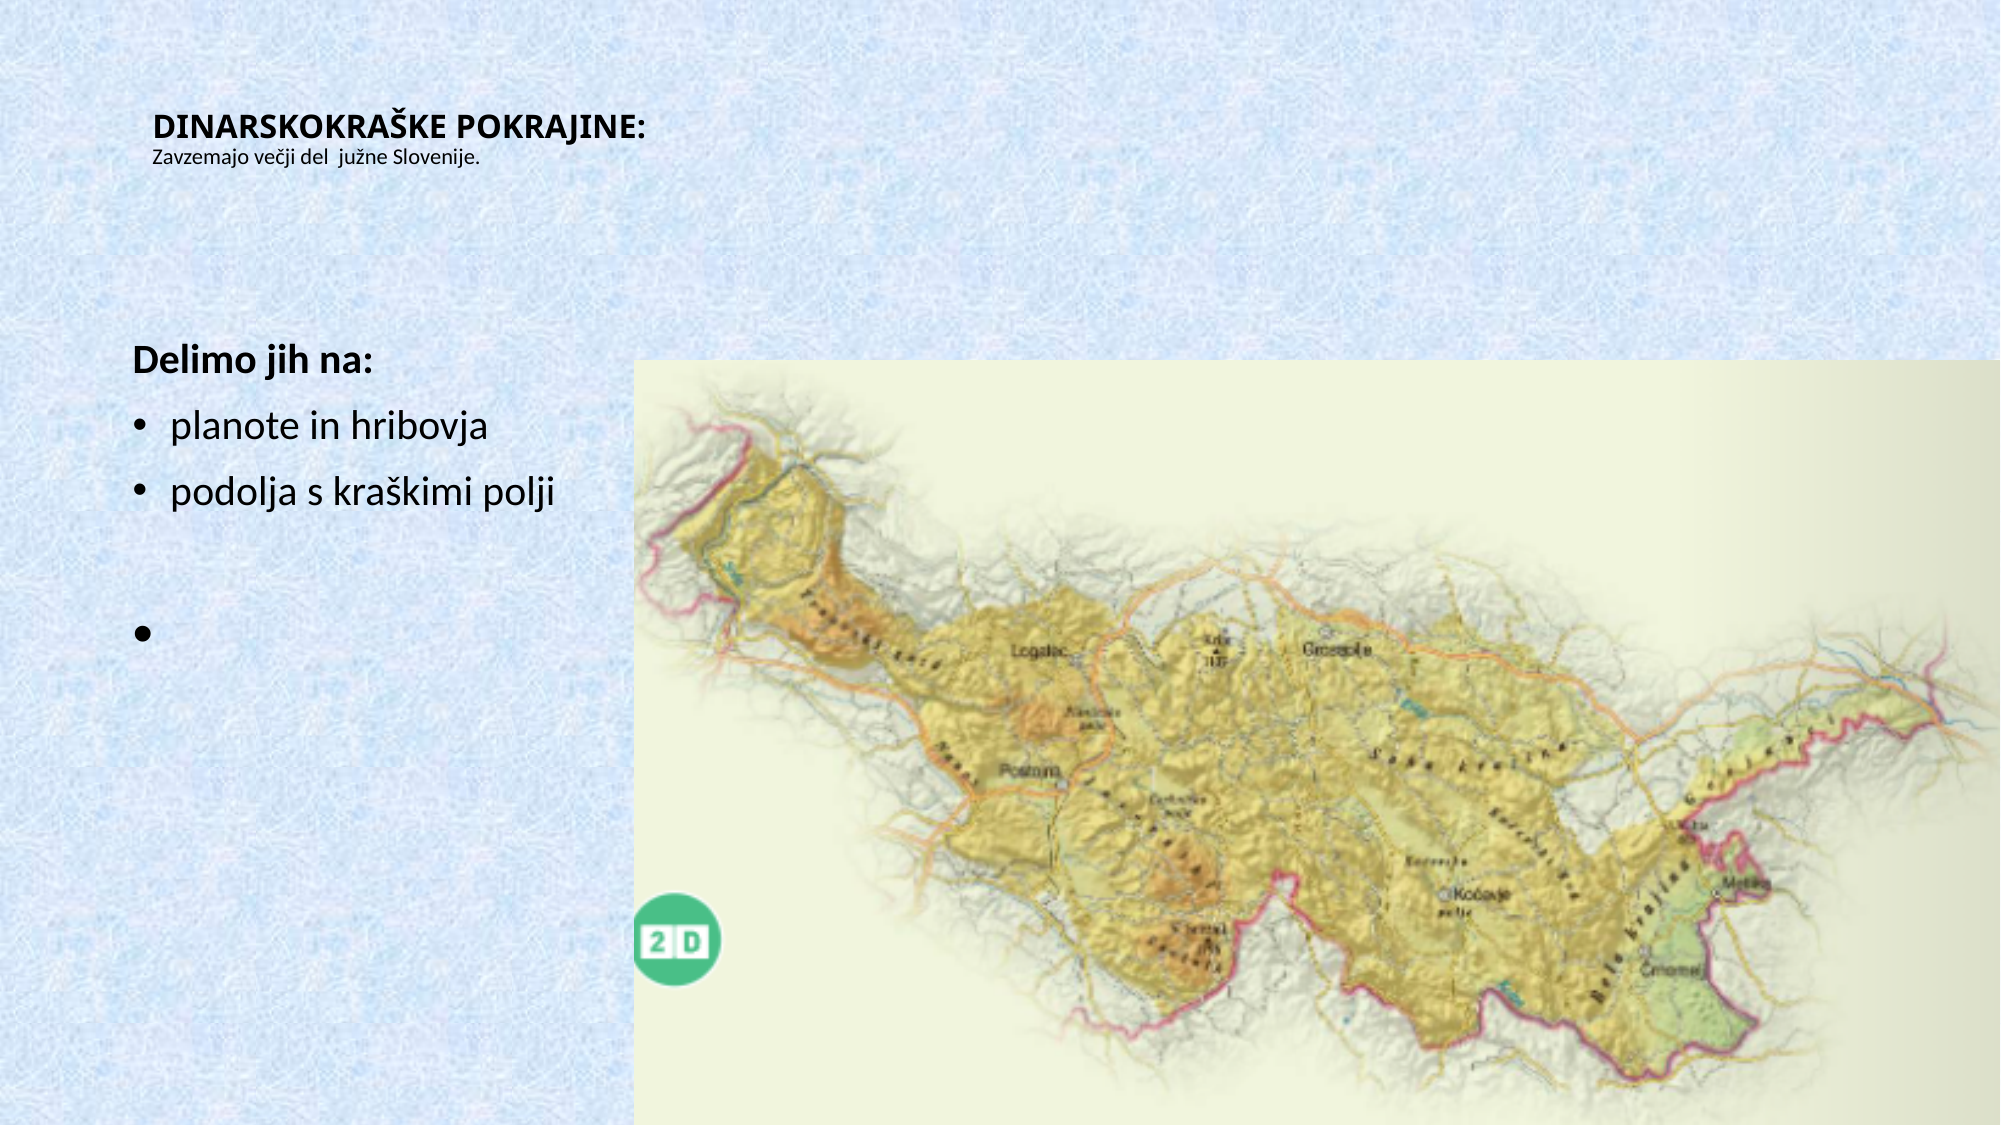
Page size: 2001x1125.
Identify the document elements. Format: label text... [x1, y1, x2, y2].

list Delimo jih na: planote in hribovja podolja s kraškimi polji [117, 330, 1843, 1045]
picture [634, 360, 2000, 1125]
title DINARSKOKRAŠKE POKRAJINE: Zavzemajo večji del južne Slovenije. [137, 66, 1863, 222]
